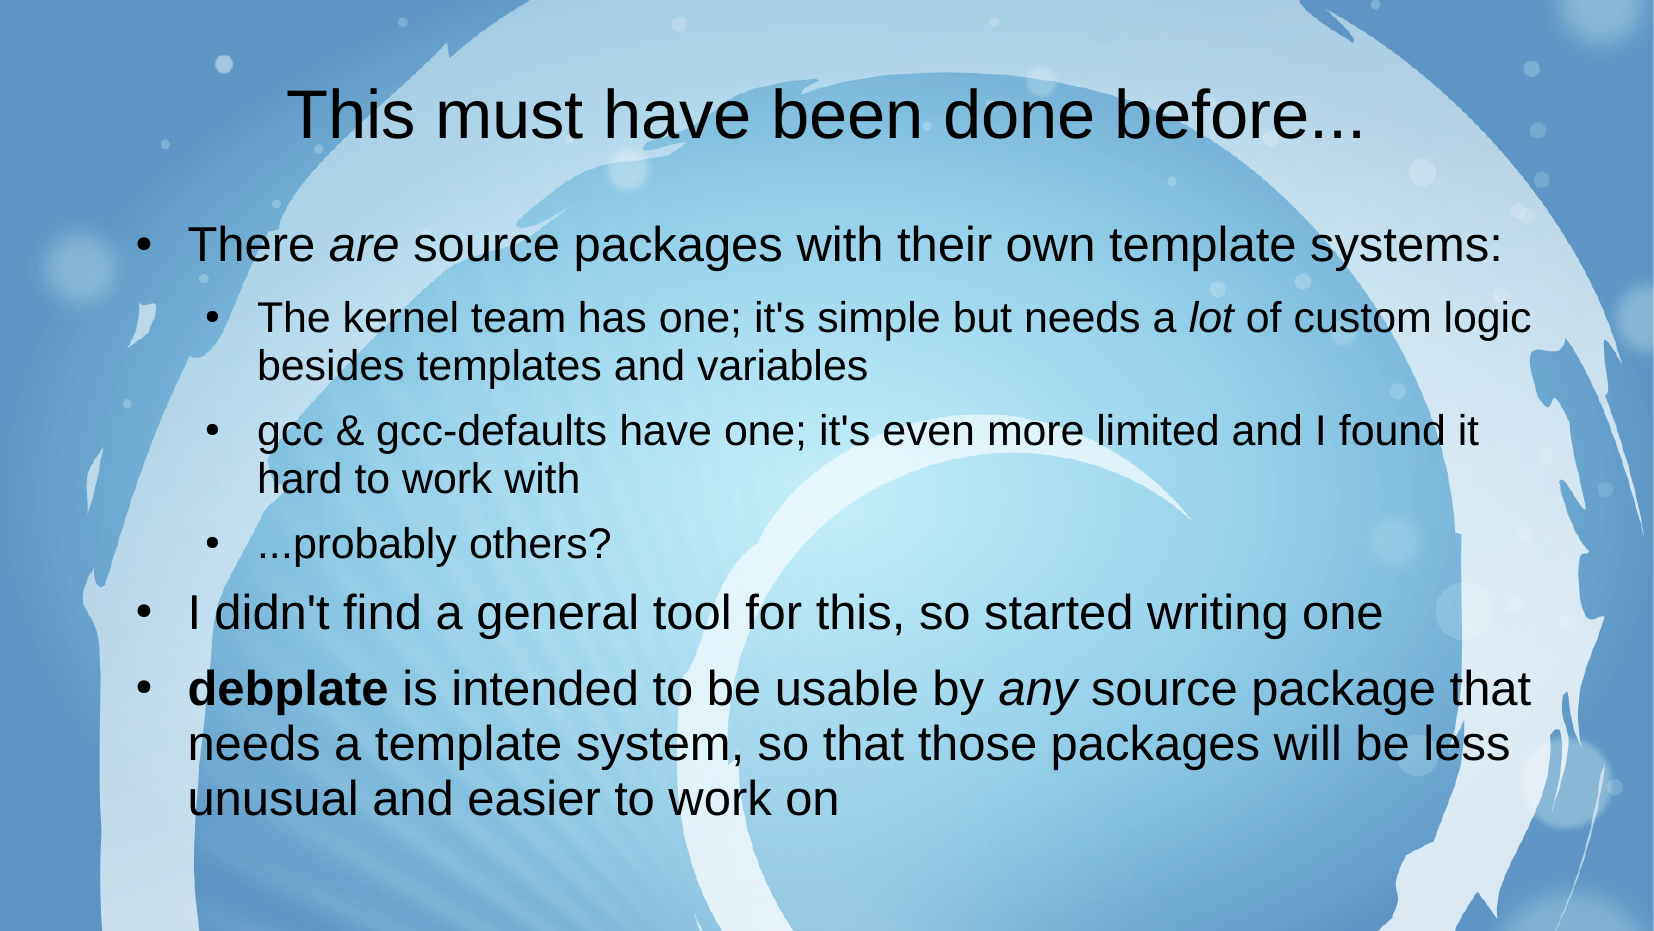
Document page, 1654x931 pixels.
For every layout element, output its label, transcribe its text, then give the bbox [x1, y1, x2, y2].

list There are source packages with their own template systems: The kernel team has one; it's simple but needs a lot of custom logic besides templates and variables gcc & gcc-defaults have one; it's even more limited and I found it hard to work with ...probably others? I didn't find a general tool for this, so started writing one debplate is intended to be usable by any source package that needs a template system, so that those packages will be less unusual and easier to work on [118, 217, 1536, 832]
picture [0, 0, 1654, 931]
title This must have been done before... [118, 37, 1536, 193]
